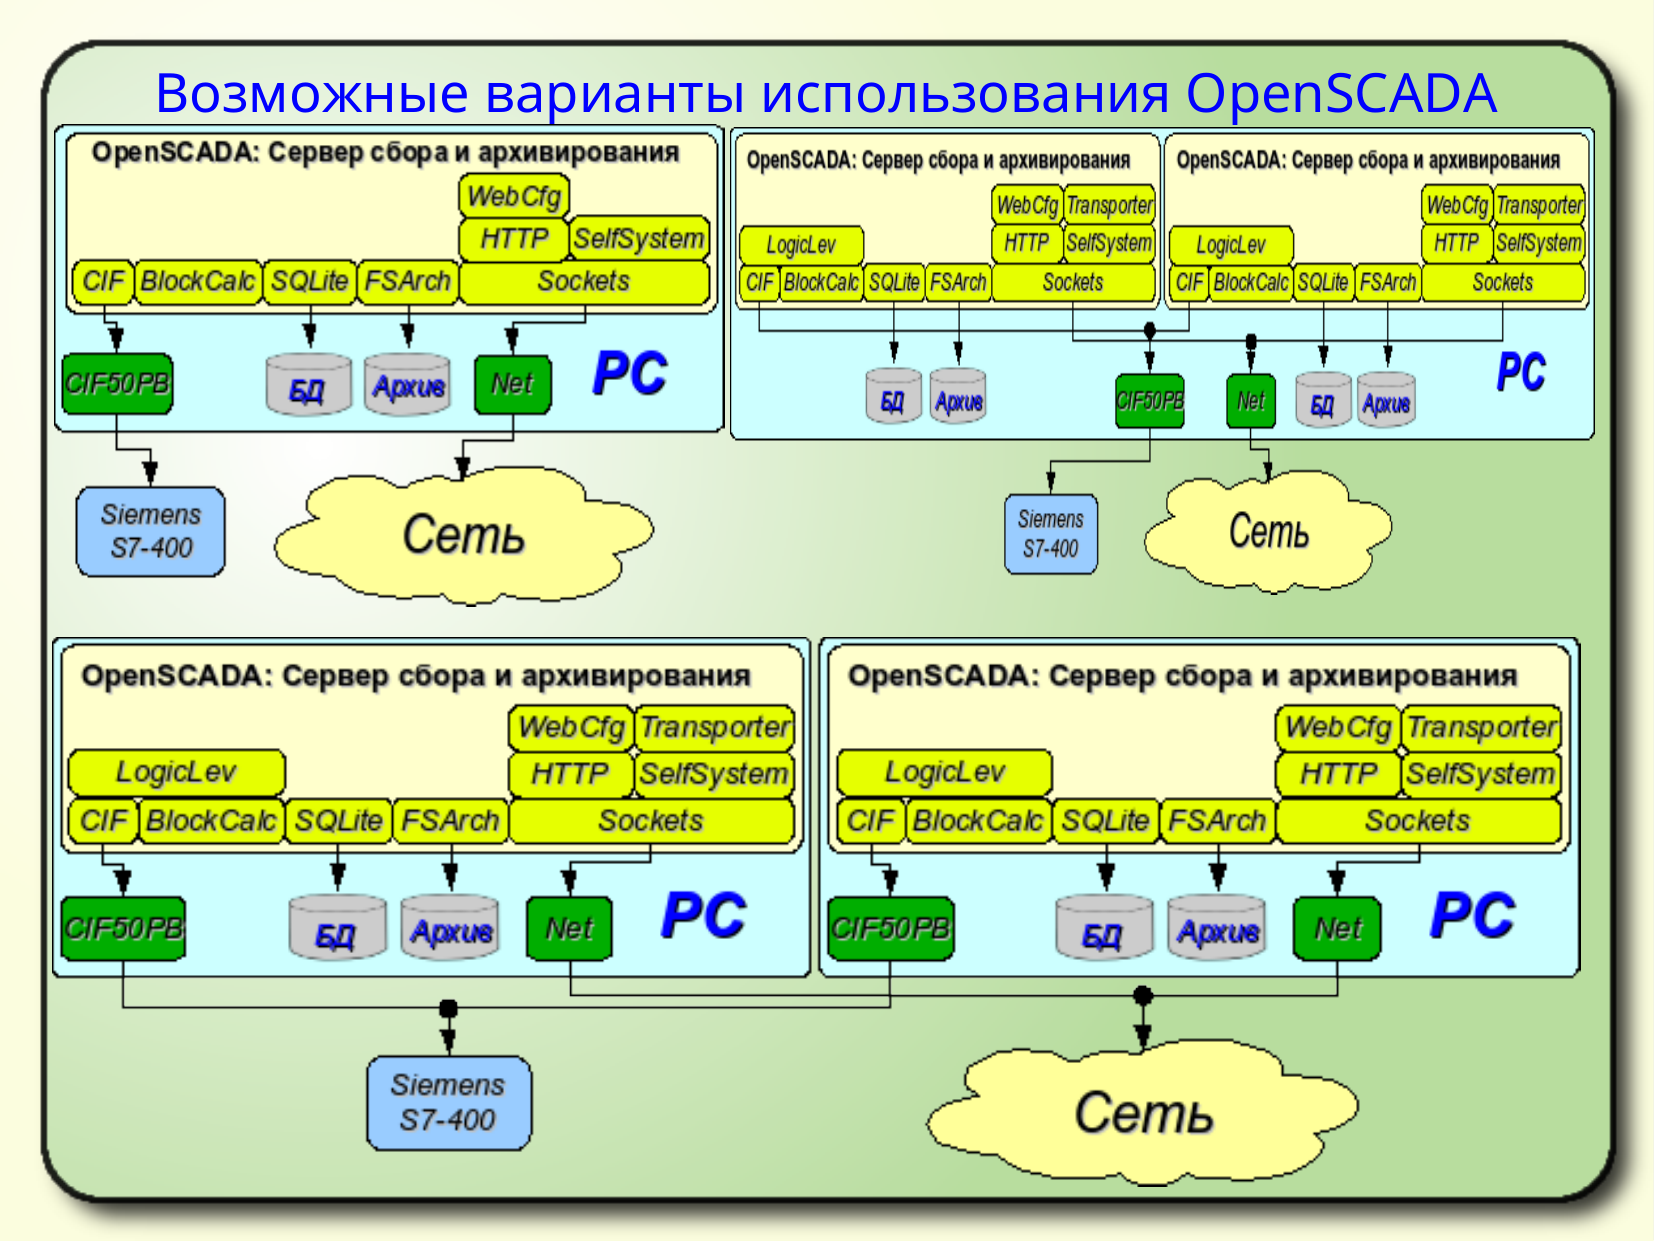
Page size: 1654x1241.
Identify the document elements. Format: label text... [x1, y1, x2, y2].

picture [0, 0, 1654, 1241]
title Возможные варианты использования OpenSCADA [121, 43, 1533, 139]
